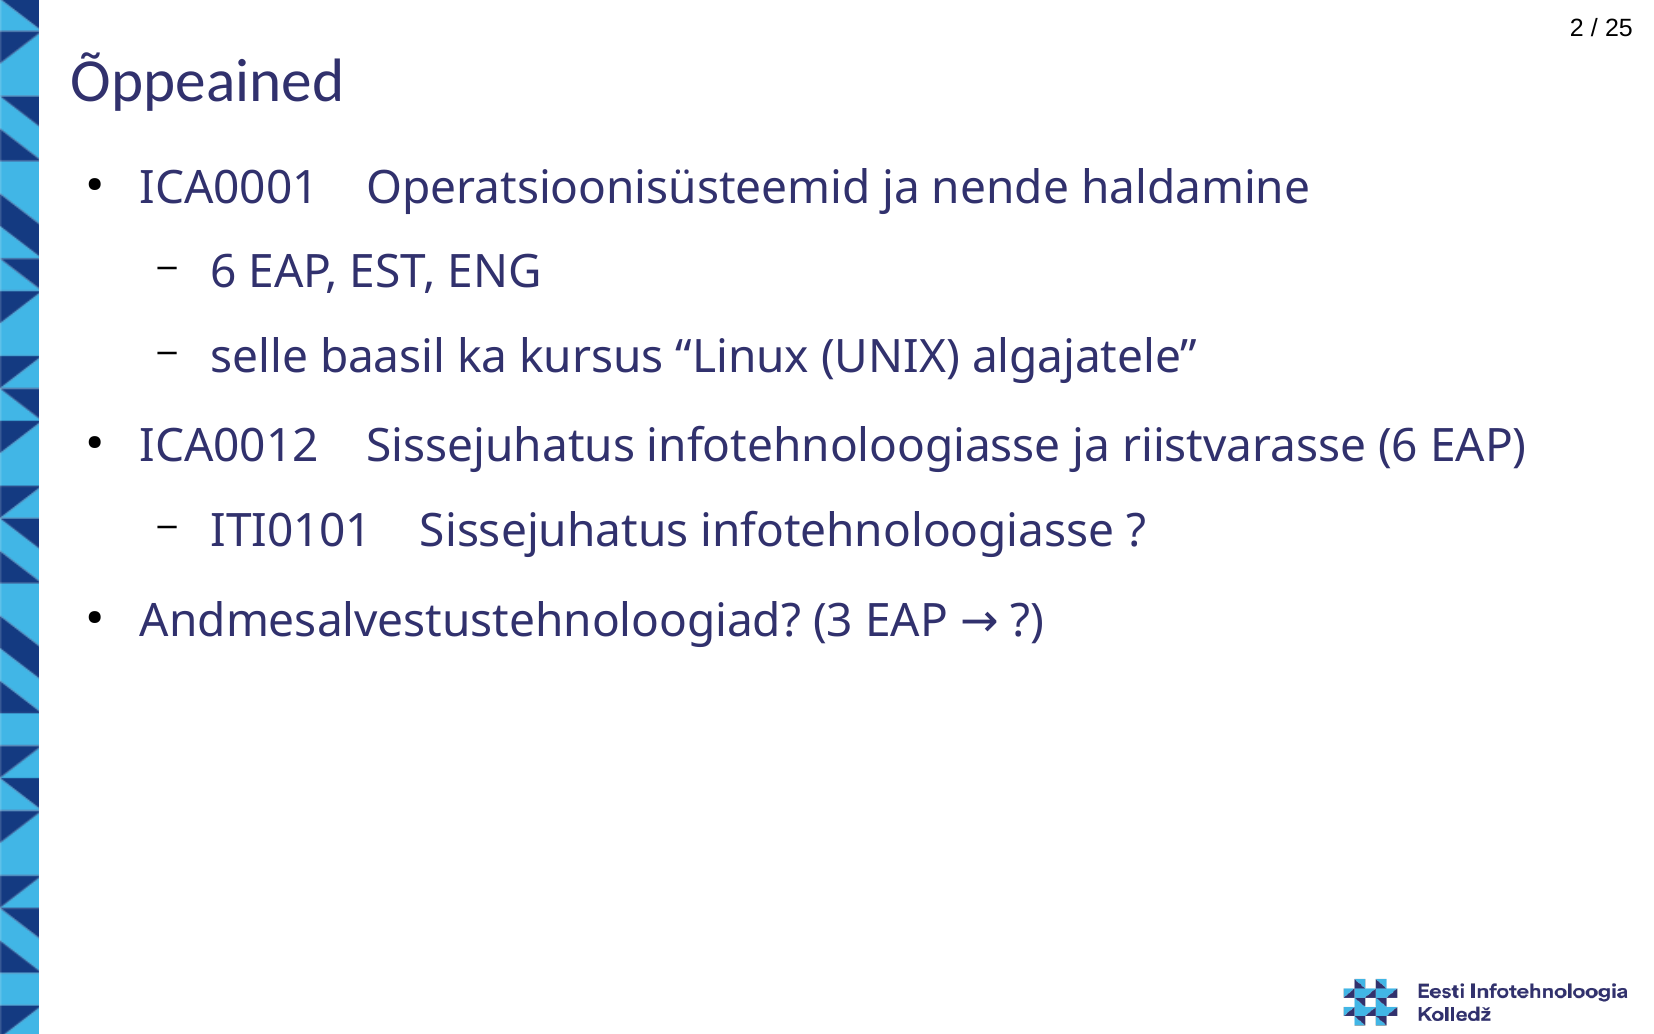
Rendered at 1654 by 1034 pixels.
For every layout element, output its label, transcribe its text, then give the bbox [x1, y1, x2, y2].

title Õppeained [70, 41, 1630, 130]
list ICA0001 Operatsioonisüsteemid ja nende haldamine 6 EAP, EST, ENG selle baasil ka kursus “Linux (UNIX) algajatele” ICA0012 Sissejuhatus infotehnoloogiasse ja riistvarasse (6 EAP) ITI0101 Sissejuhatus infotehnoloogiasse ? Andmesalvestustehnoloogiad? (3 EAP → ?) [68, 153, 1630, 957]
